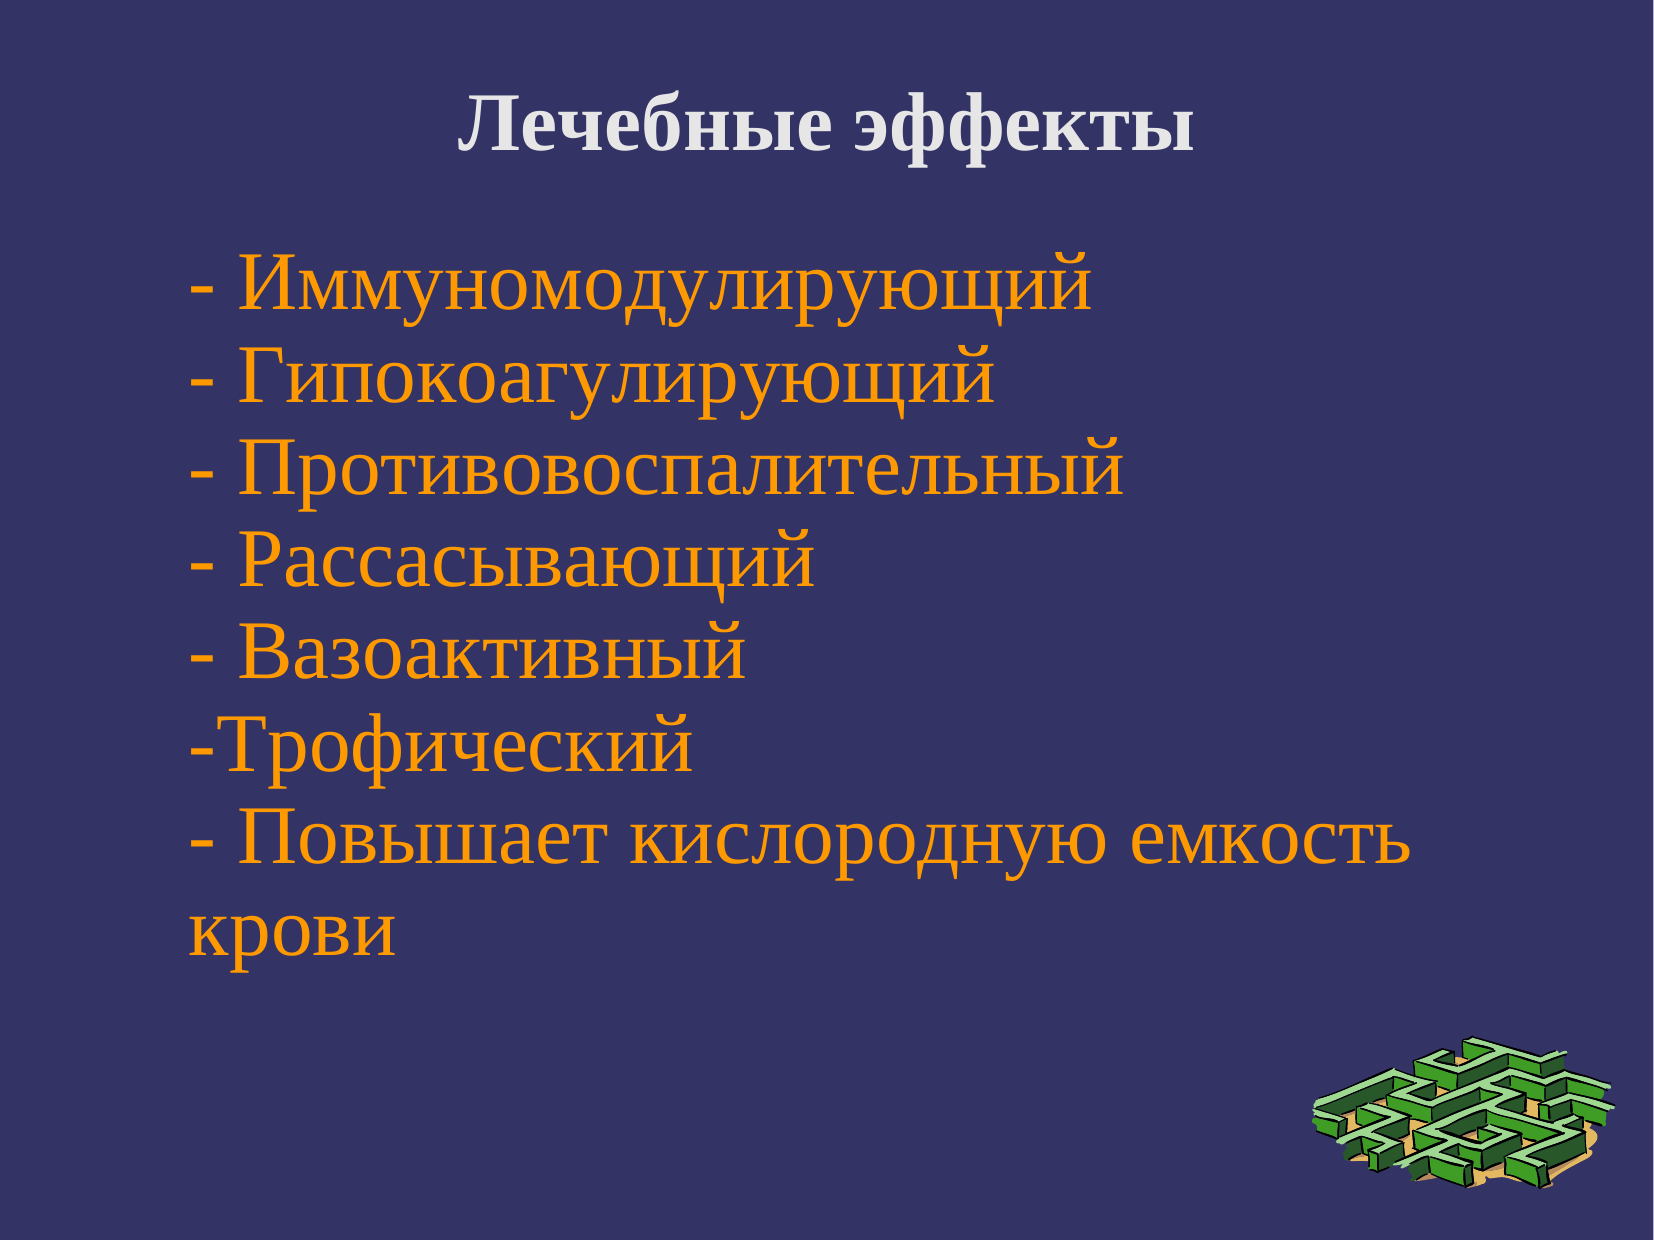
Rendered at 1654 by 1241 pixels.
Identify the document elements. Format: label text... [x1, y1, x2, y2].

list - Иммуномодулирующий - Гипокоагулирующий - Противовоспалительный - Рассасывающий - Вазоактивный -Трофический - Повышает кислородную емкость крови [106, 235, 1497, 1159]
title Лечебные эффекты [121, 19, 1534, 227]
